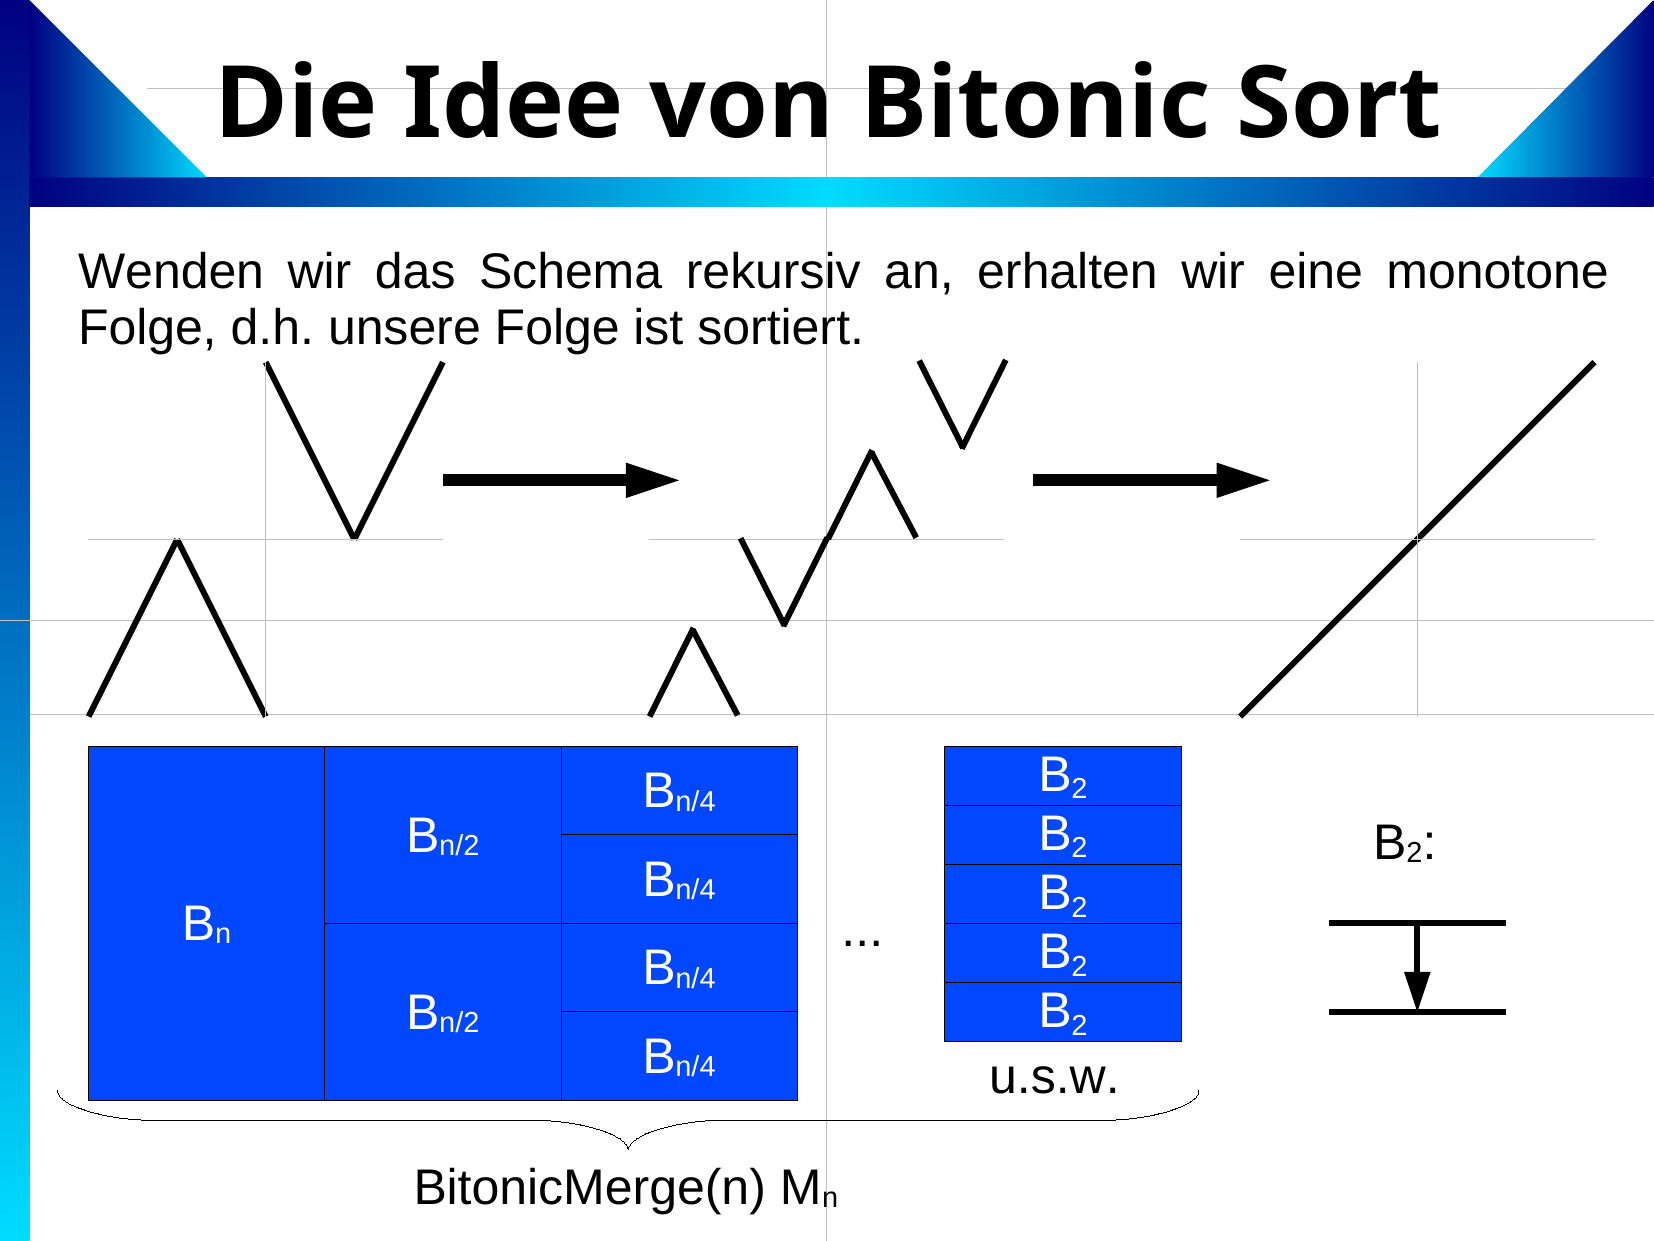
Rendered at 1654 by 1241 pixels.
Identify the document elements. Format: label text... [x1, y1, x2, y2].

text_box B2 [944, 923, 1182, 982]
text_box B2 [944, 805, 1182, 864]
text_box B2 [944, 982, 1182, 1042]
text_box Bn/4 [561, 923, 798, 1011]
text_box Die Idee von Bitonic Sort [292, 23, 1366, 153]
text_box u.s.w. [974, 1041, 1152, 1112]
text_box B2 [944, 746, 1182, 805]
text_box Bn/4 [561, 746, 798, 834]
text_box Bn/4 [561, 1011, 798, 1101]
text_box Bn/4 [561, 834, 798, 923]
text_box Bn/2 [324, 746, 561, 923]
text_box B2 [944, 864, 1182, 923]
text_box Bn/2 [324, 923, 561, 1101]
text_box BitonicMerge(n) Mn [389, 1151, 863, 1239]
text_box B2: [1358, 806, 1473, 894]
text_box Bn [88, 746, 324, 1101]
text_box ... [826, 893, 916, 965]
text_box Wenden wir das Schema rekursiv an, erhalten wir eine monotone Folge, d.h. unsere Folge ist sortiert. [63, 236, 1625, 363]
